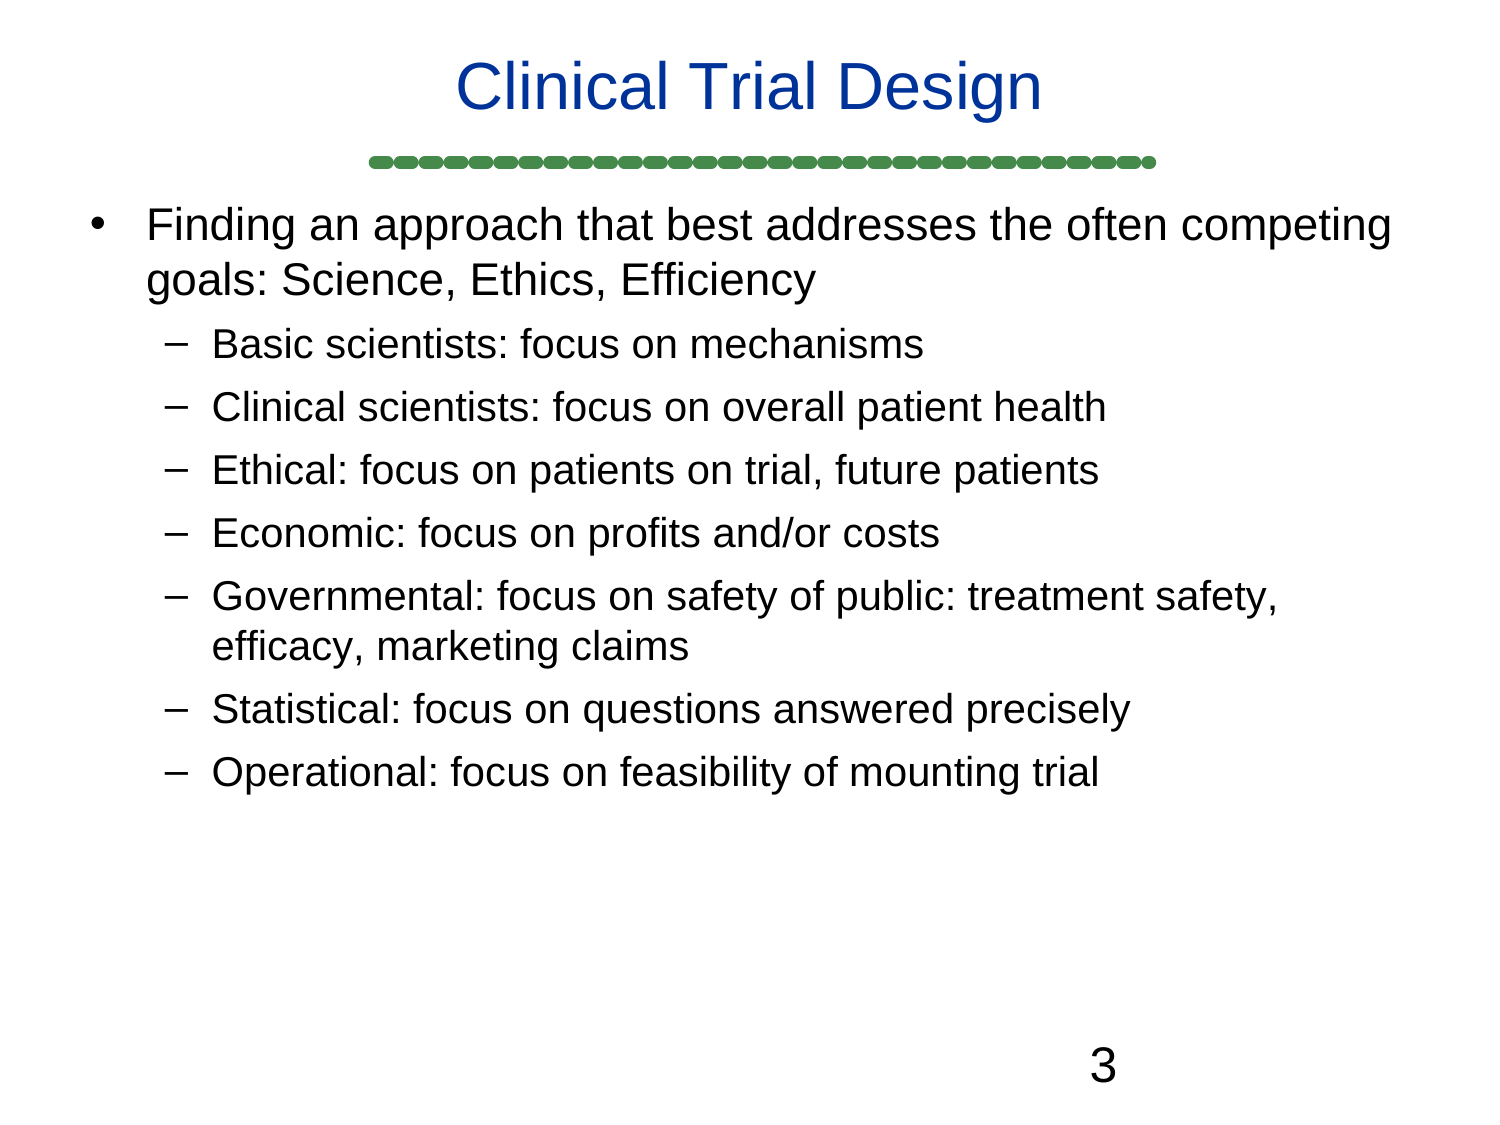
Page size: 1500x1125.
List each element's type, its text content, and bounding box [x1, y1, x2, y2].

list Finding an approach that best addresses the often competing goals: Science, Ethics, Efficiency Basic scientists: focus on mechanisms Clinical scientists: focus on overall patient health Ethical: focus on patients on trial, future patients Economic: focus on profits and/or costs Governmental: focus on safety of public: treatment safety, efficacy, marketing claims Statistical: focus on questions answered precisely Operational: focus on feasibility of mounting trial [75, 187, 1426, 1050]
title Clinical Trial Design [37, 24, 1463, 141]
